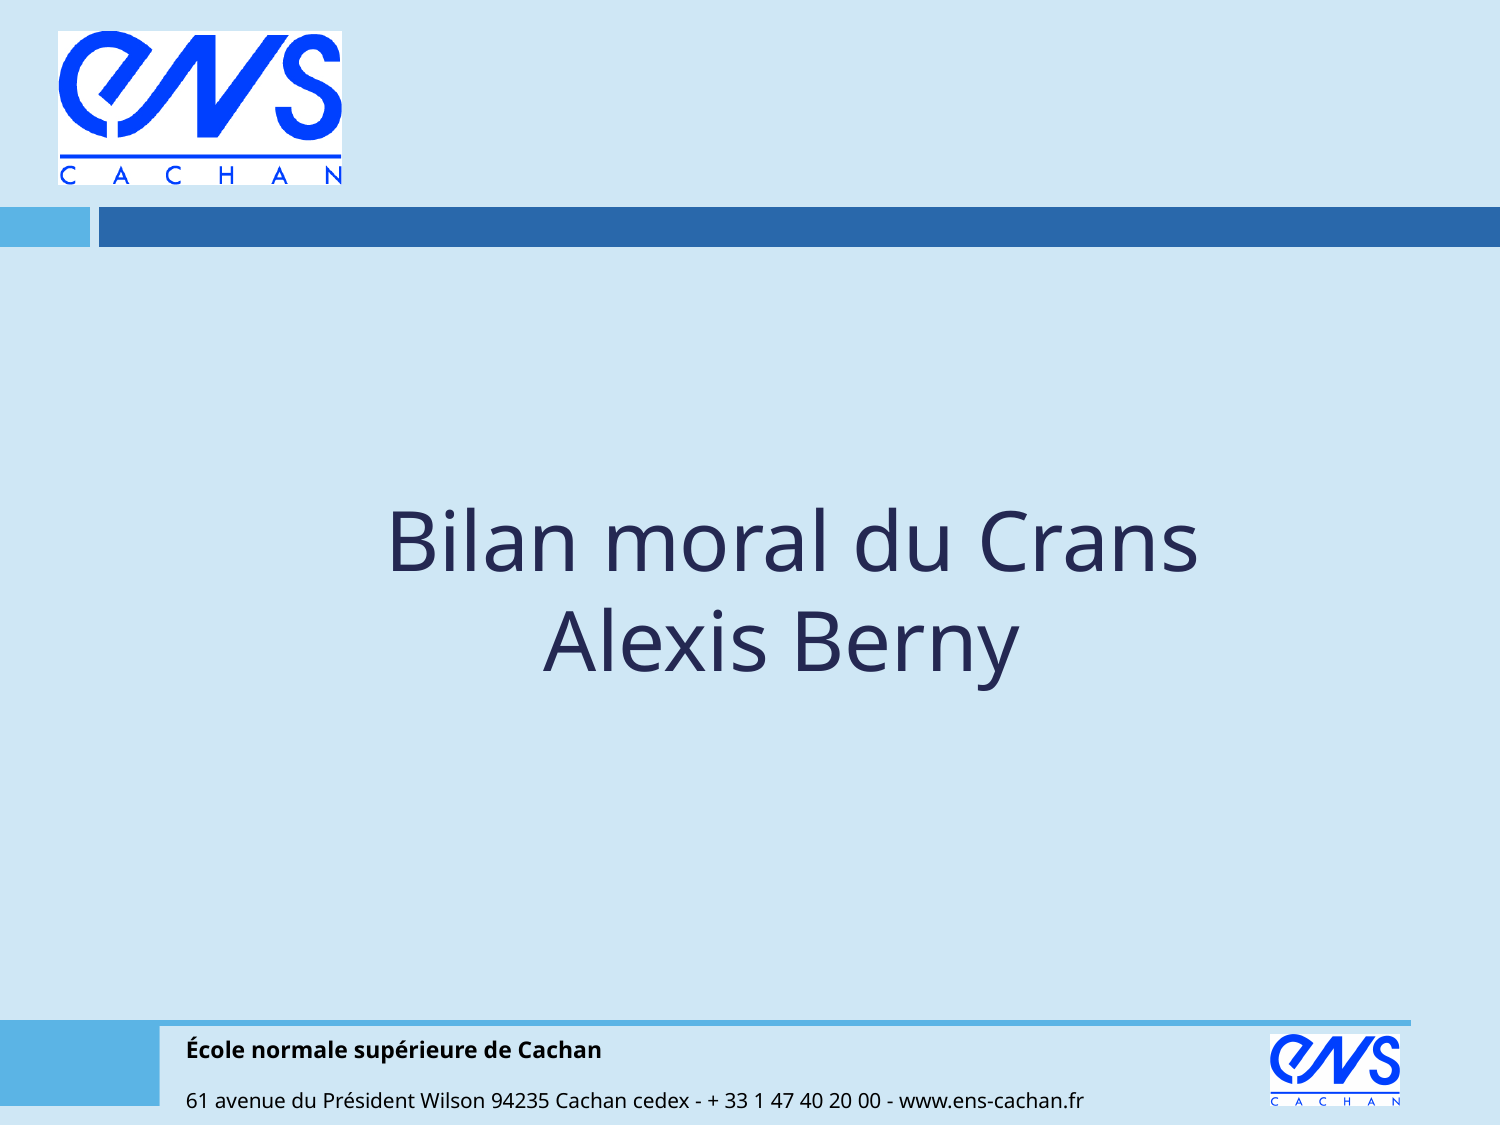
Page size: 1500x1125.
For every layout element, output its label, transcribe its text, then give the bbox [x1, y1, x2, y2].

picture [0, 207, 1500, 247]
title Bilan moral du Crans Alexis Berny [281, 480, 1306, 668]
picture [58, 31, 342, 185]
picture [1270, 1034, 1400, 1106]
